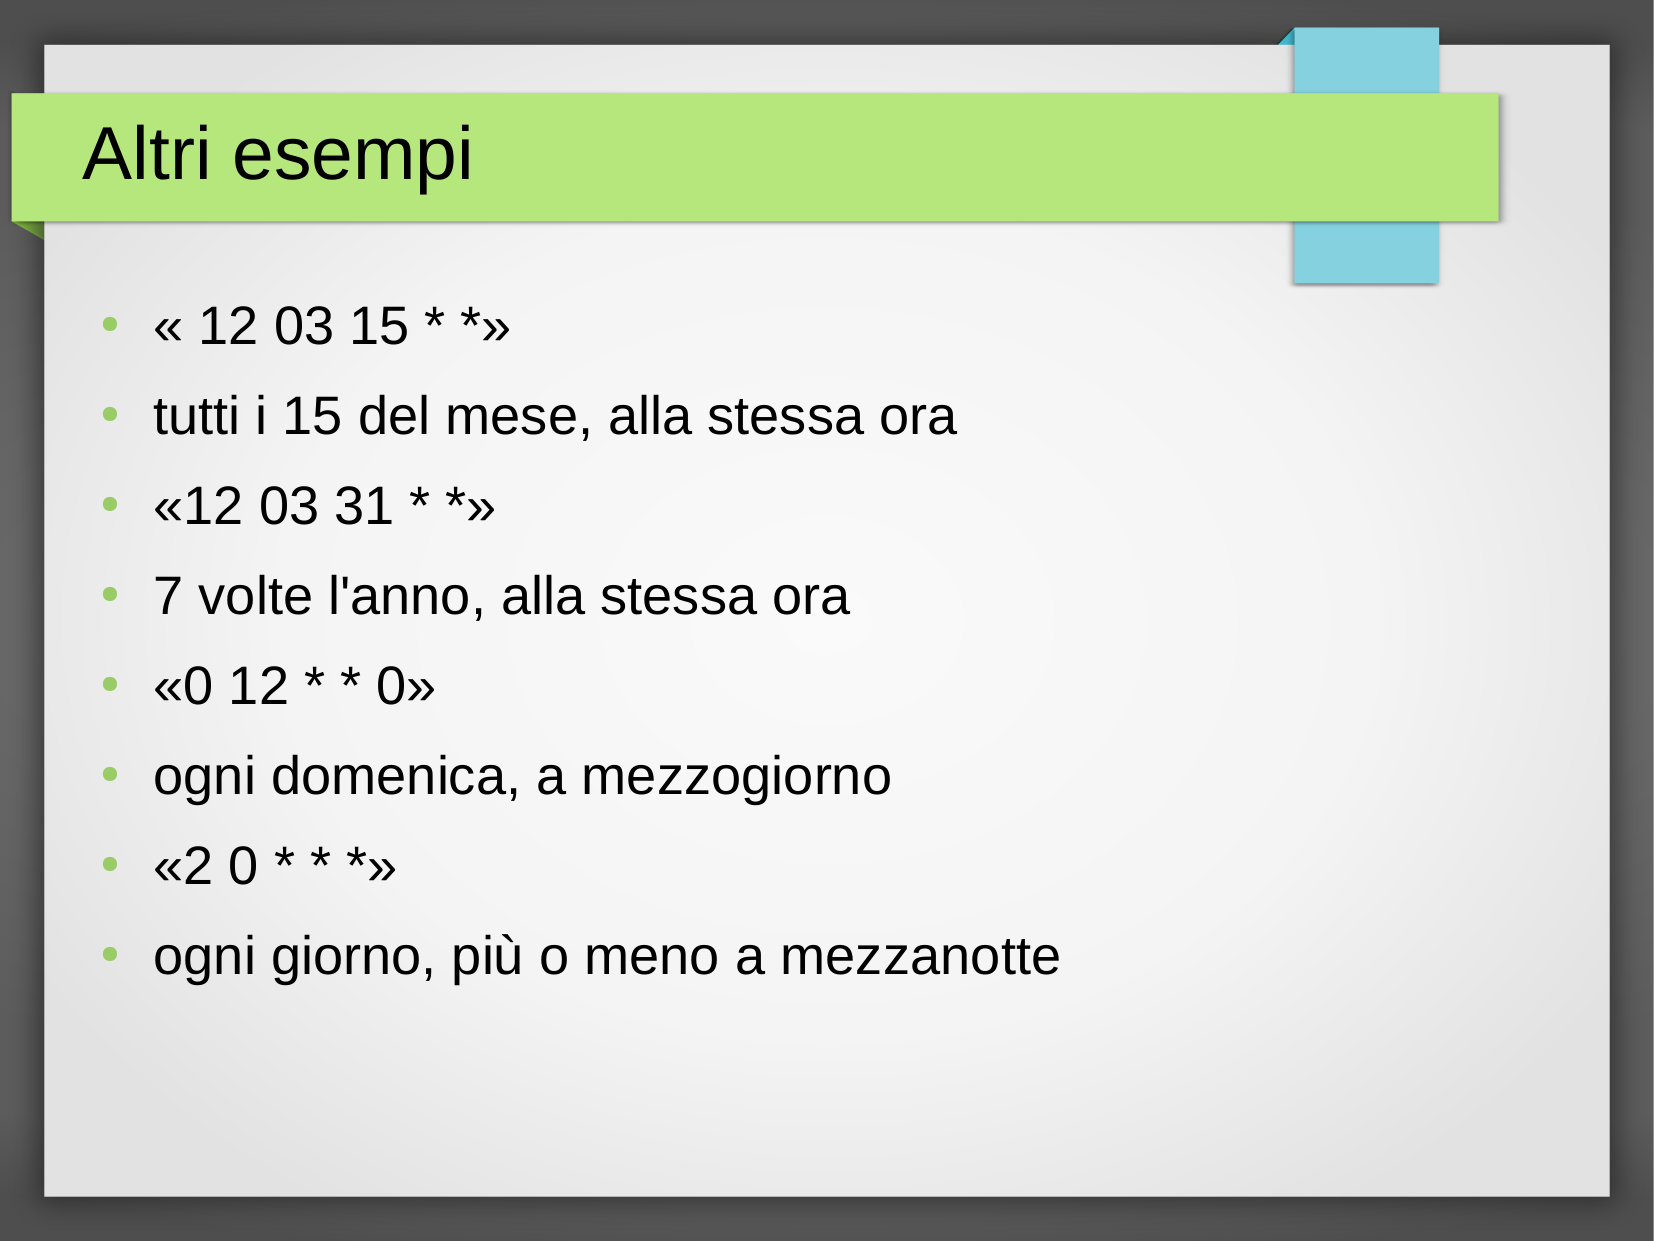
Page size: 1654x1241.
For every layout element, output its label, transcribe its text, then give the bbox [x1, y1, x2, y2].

title Altri esempi [82, 94, 1264, 213]
list « 12 03 15 * *» tutti i 15 del mese, alla stessa ora «12 03 31 * *» 7 volte l'anno, alla stessa ora «0 12 * * 0» ogni domenica, a mezzogiorno «2 0 * * *» ogni giorno, più o meno a mezzanotte [82, 295, 1571, 1015]
picture [0, 0, 1654, 1241]
